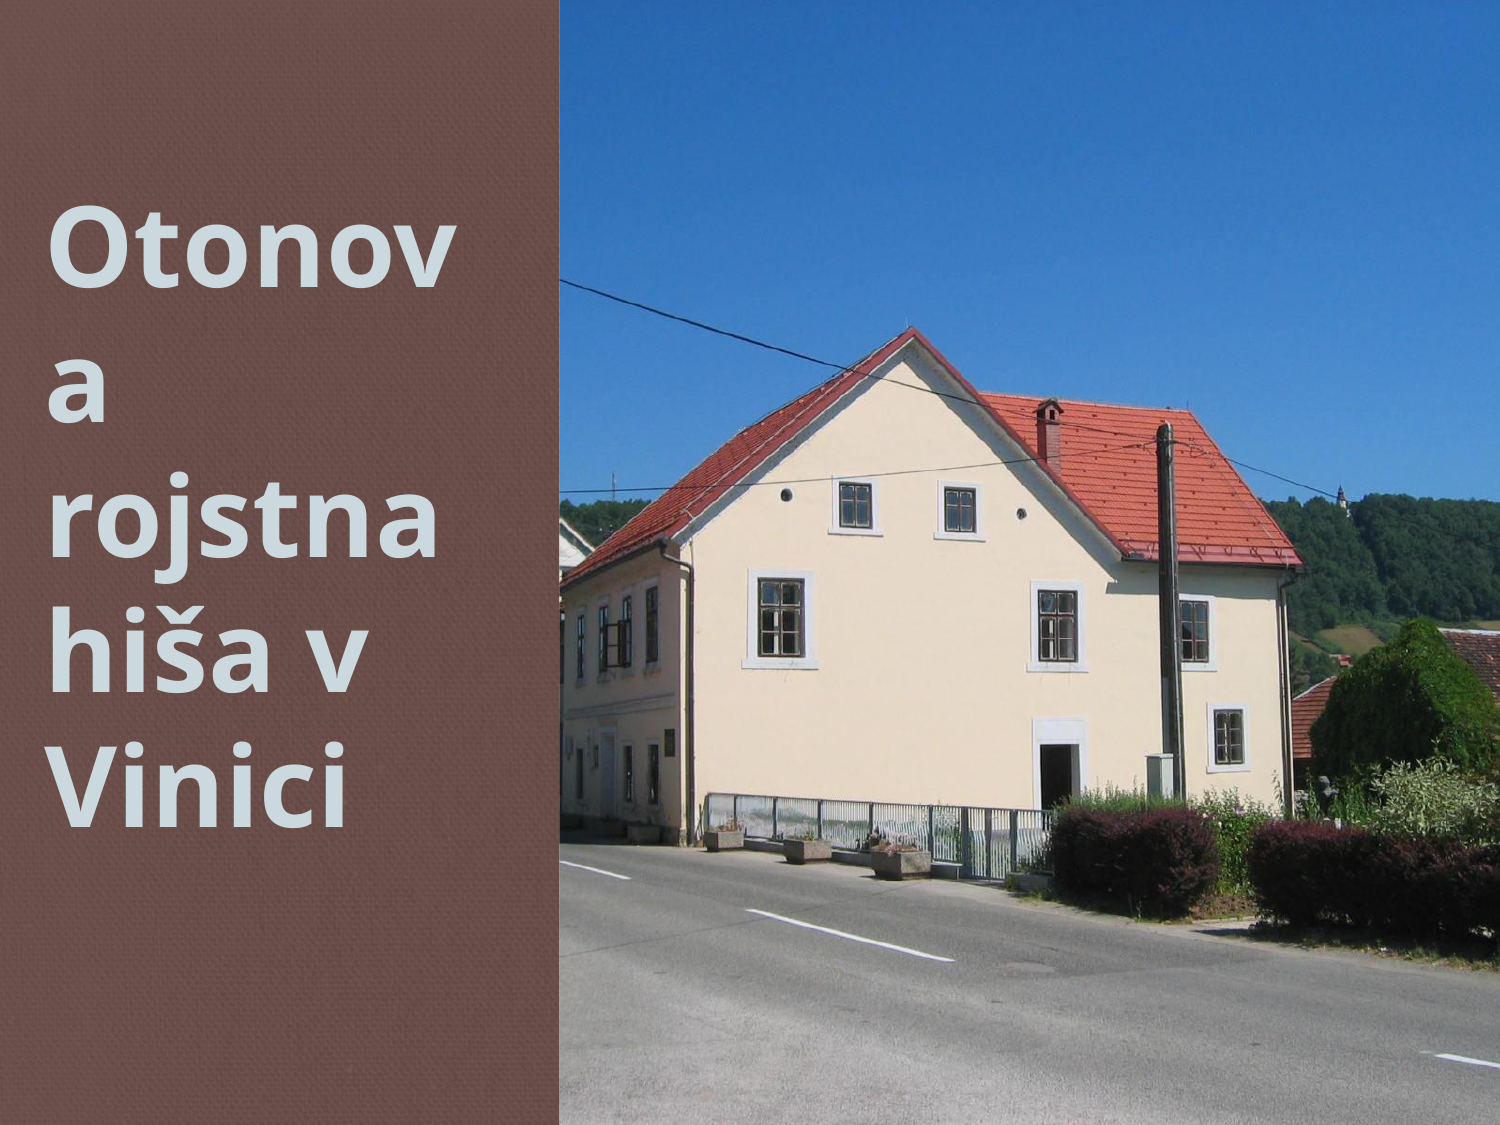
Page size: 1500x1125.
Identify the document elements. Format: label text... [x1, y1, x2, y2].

title Otonova rojstna hiša v Vinici [29, 326, 517, 858]
picture [559, 0, 1500, 1125]
